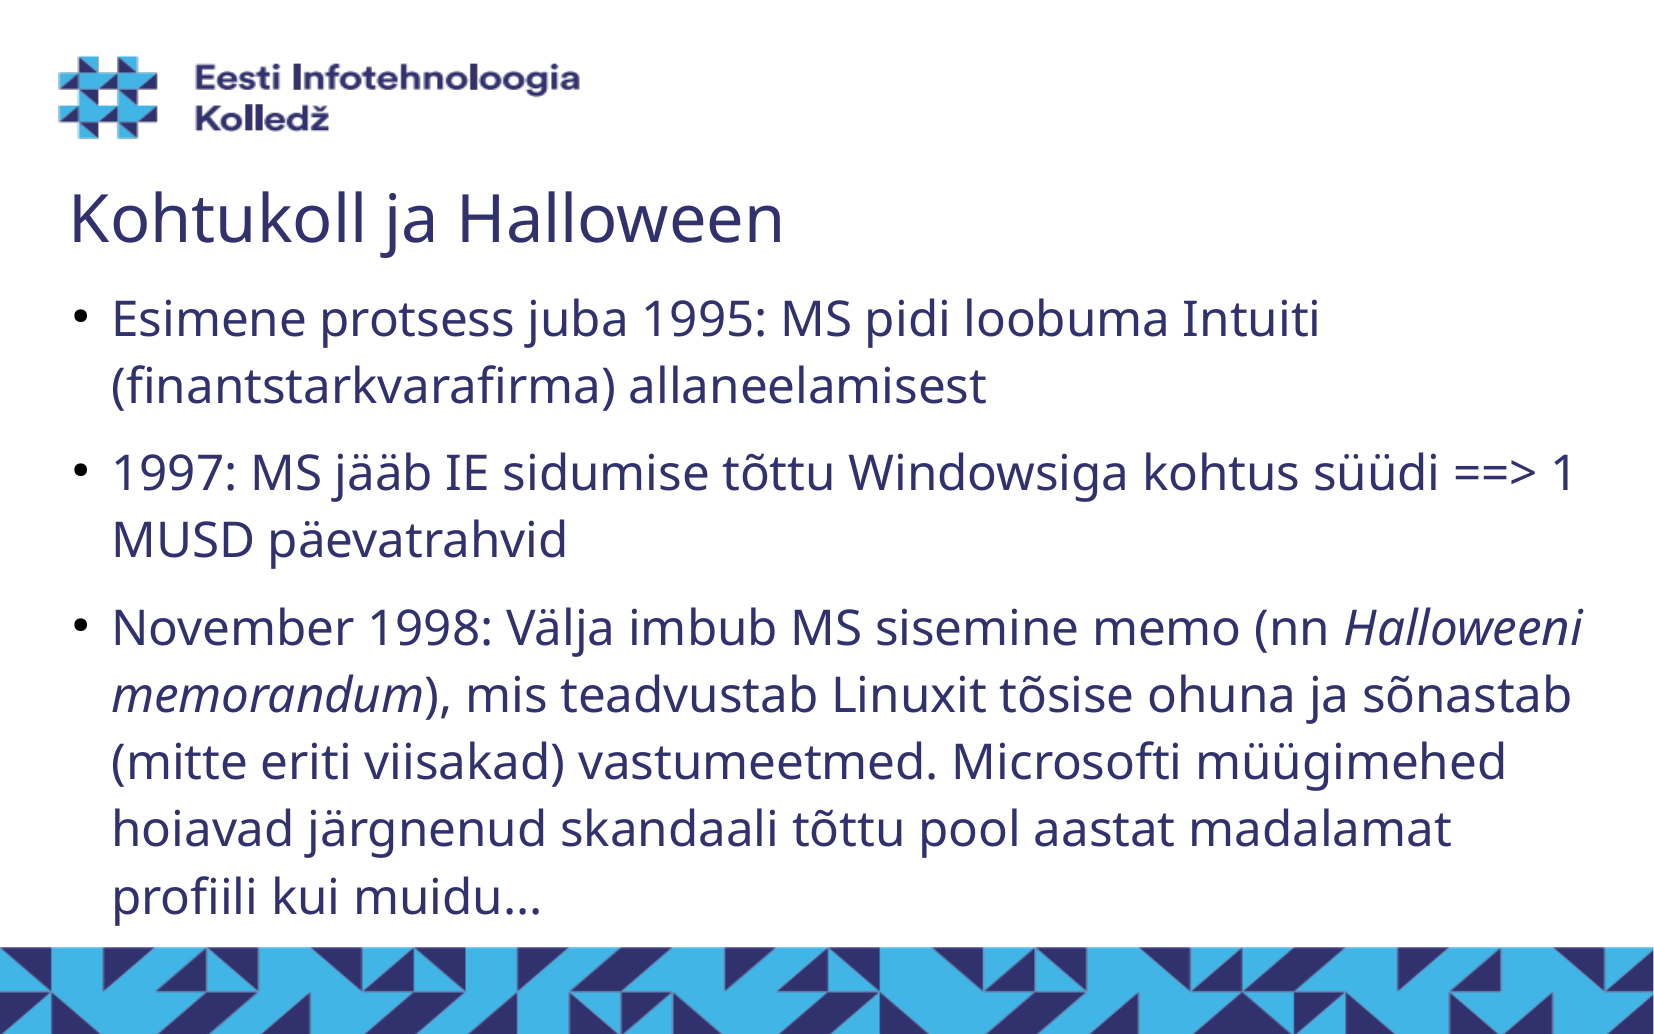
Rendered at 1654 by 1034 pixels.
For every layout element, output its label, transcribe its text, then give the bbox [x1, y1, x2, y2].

list Esimene protsess juba 1995: MS pidi loobuma Intuiti (finantstarkvarafirma) allaneelamisest 1997: MS jääb IE sidumise tõttu Windowsiga kohtus süüdi ==> 1 MUSD päevatrahvid November 1998: Välja imbub MS sisemine memo (nn Halloweeni memorandum), mis teadvustab Linuxit tõsise ohuna ja sõnastab (mitte eriti viisakad) vastumeetmed. Microsofti müügimehed hoiavad järgnenud skandaali tõttu pool aastat madalamat profiili kui muidu... [59, 283, 1595, 936]
title Kohtukoll ja Halloween [68, 147, 1536, 283]
